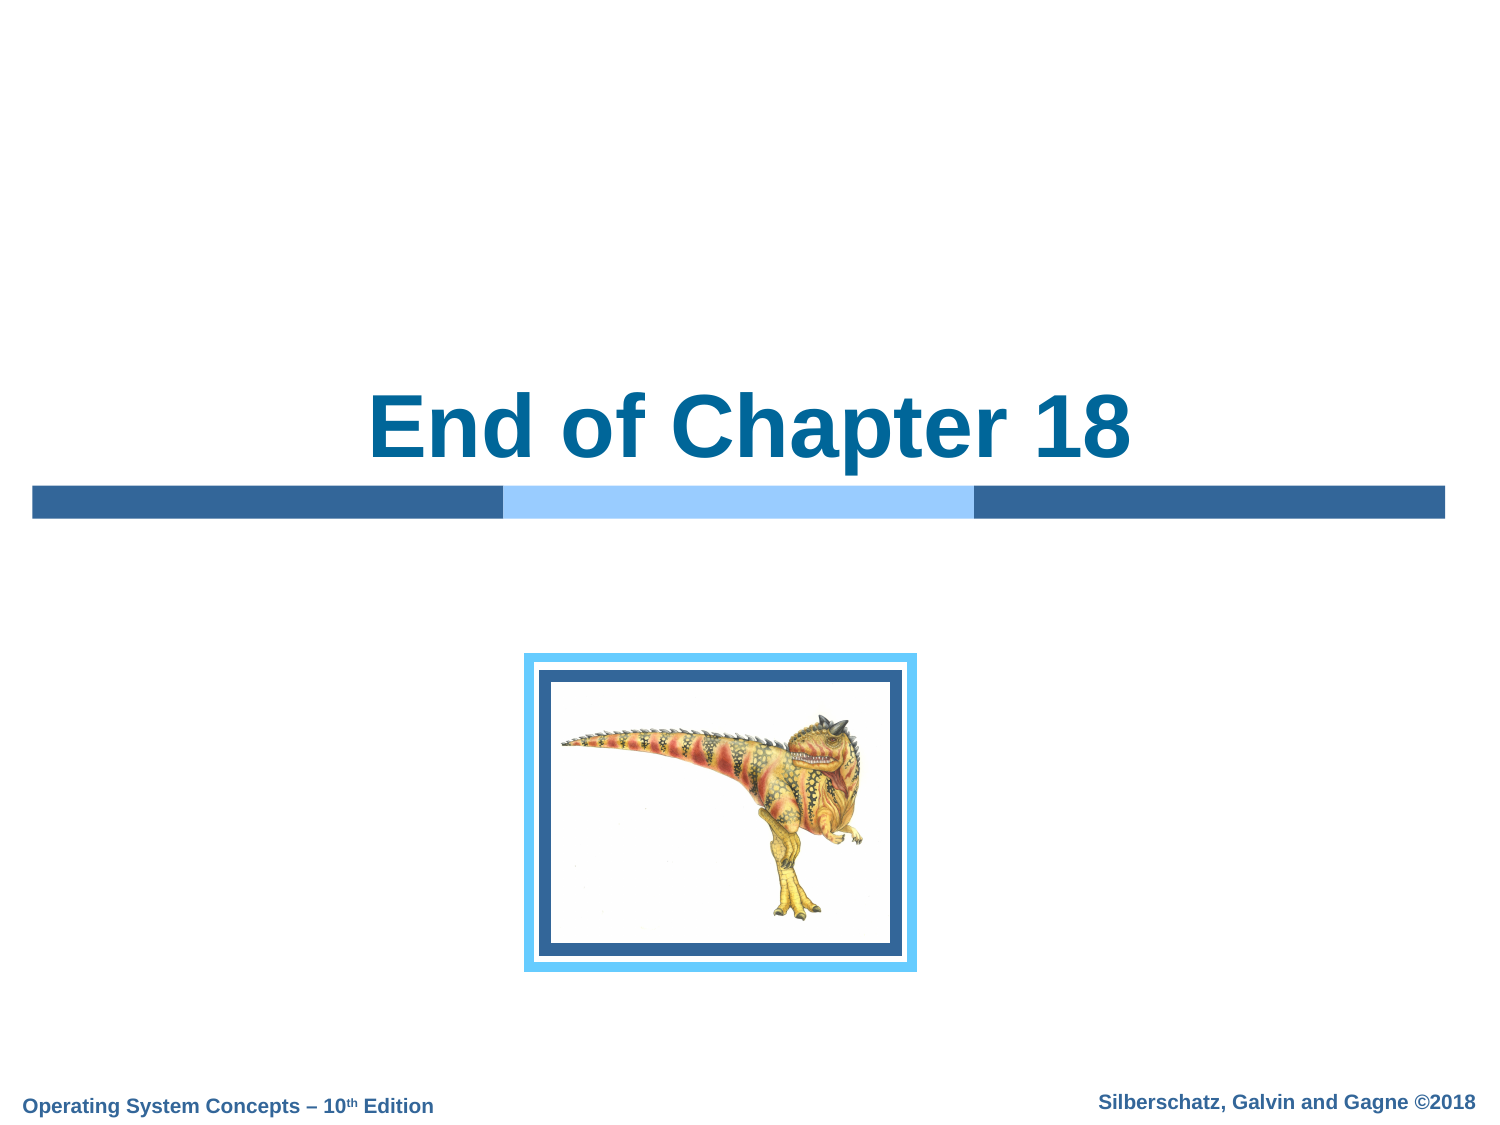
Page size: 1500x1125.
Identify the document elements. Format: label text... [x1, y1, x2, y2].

title End of Chapter 18 [112, 133, 1388, 483]
picture [551, 682, 890, 943]
